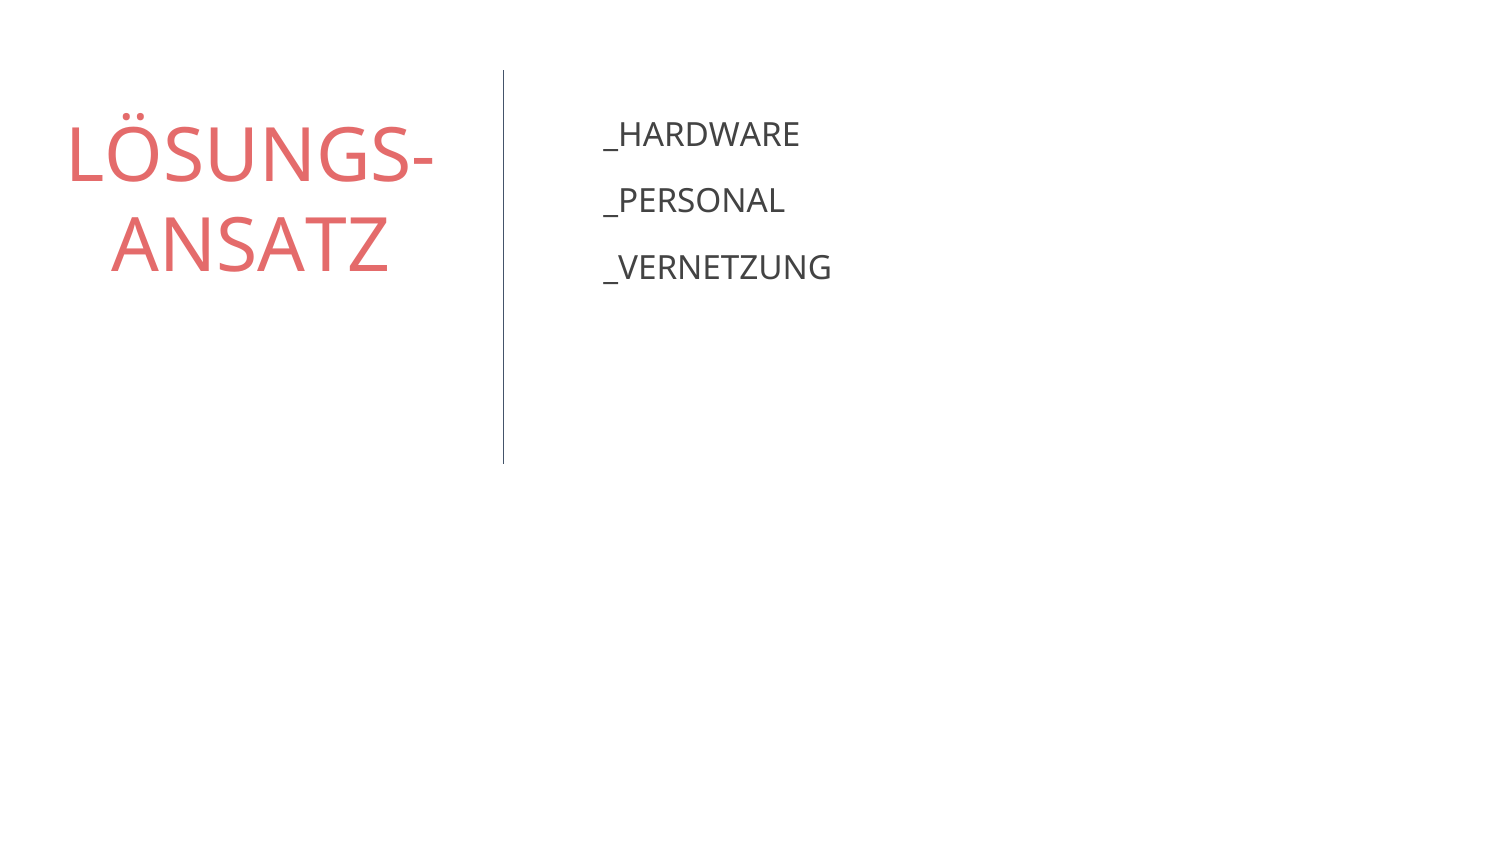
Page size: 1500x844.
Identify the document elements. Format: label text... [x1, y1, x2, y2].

text_box LÖSUNGS-ANSATZ [39, 91, 463, 219]
text_box _HARDWARE _PERSONAL _VERNETZUNG [588, 91, 1195, 467]
